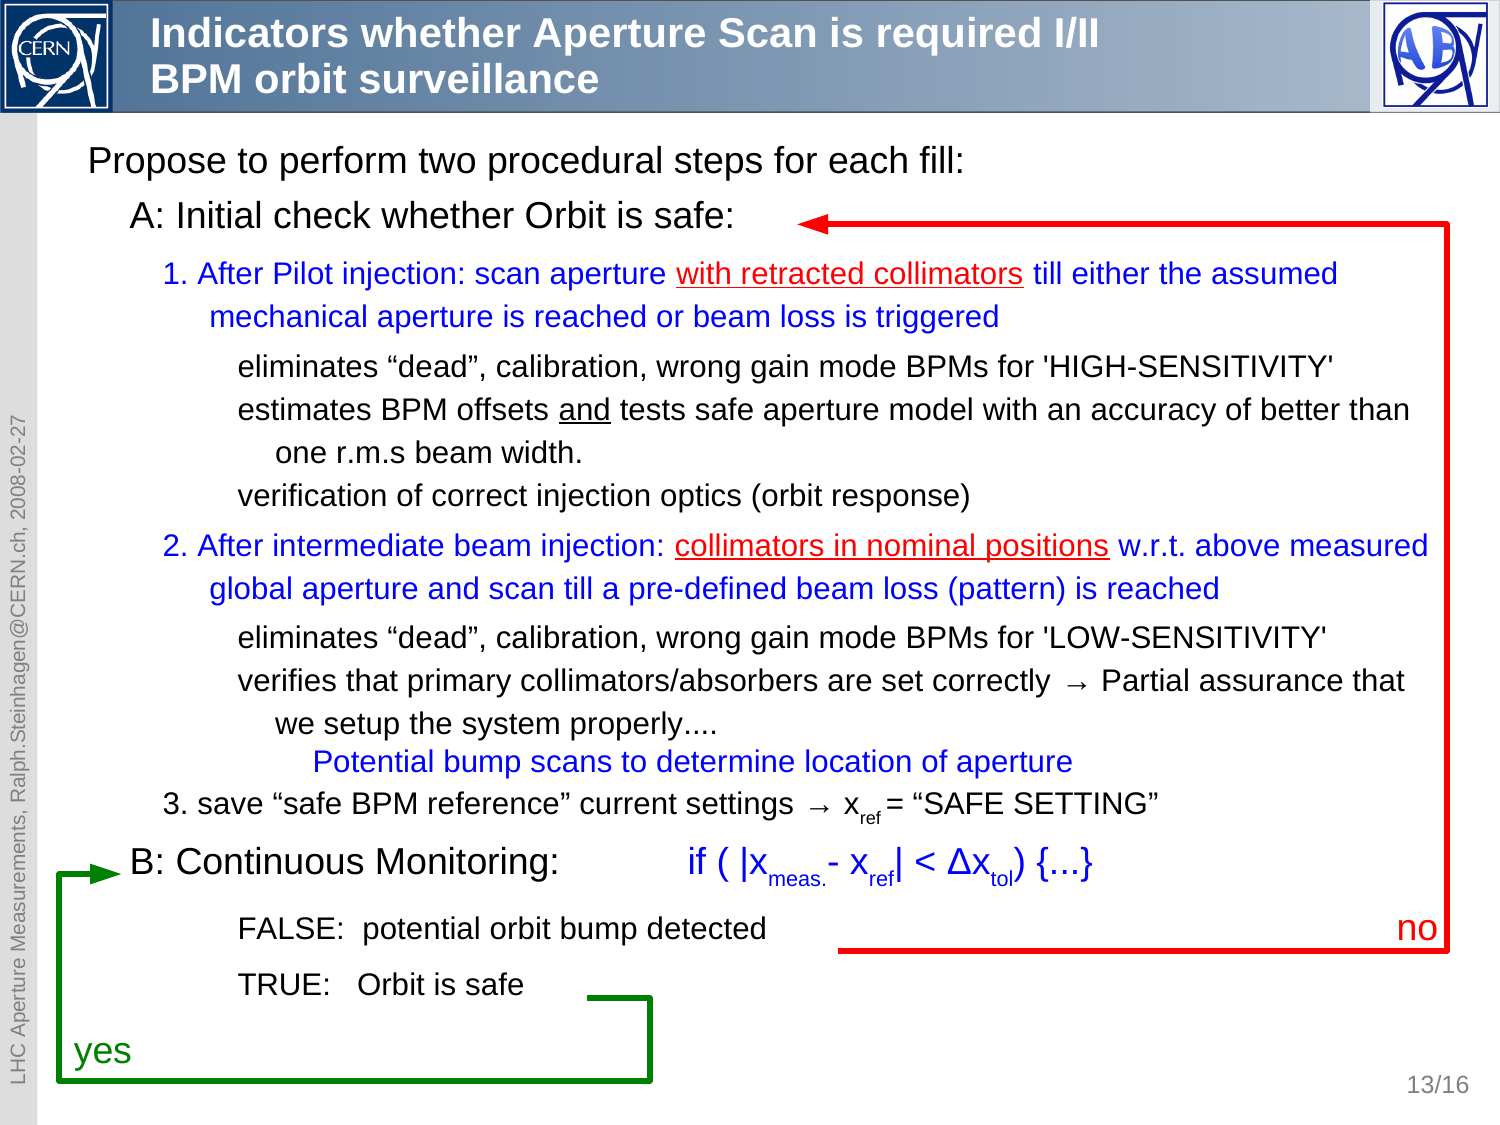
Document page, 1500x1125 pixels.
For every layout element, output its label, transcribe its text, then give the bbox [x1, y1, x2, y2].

text_box yes [59, 1021, 147, 1095]
text_box no [1381, 898, 1454, 963]
picture [1382, 1, 1489, 108]
title Indicators whether Aperture Scan is required I/II BPM orbit surveillance [150, 0, 1201, 113]
picture [0, 0, 113, 113]
list Propose to perform two procedural steps for each fill: A: Initial check whether Orbit is safe: 1. After Pilot injection: scan aperture with retracted collimators till either the assumed mechanical aperture is reached or beam loss is triggered eliminates “dead”, calibration, wrong gain mode BPMs for 'HIGH-SENSITIVITY' estimates BPM offsets and tests safe aperture model with an accuracy of better than one r.m.s beam width. verification of correct injection optics (orbit response) 2. After intermediate beam injection: collimators in nominal positions w.r.t. above measured global aperture and scan till a pre-defined beam loss (pattern) is reached eliminates “dead”, calibration, wrong gain mode BPMs for 'LOW-SENSITIVITY' verifies that primary collimators/absorbers are set correctly → Partial assurance that we setup the system properly.... Potential bump scans to determine location of aperture 3. save “safe BPM reference” current settings → xref = “SAFE SETTING” B: Continuous Monitoring: if ( |xmeas.- xref| < Δxtol) {...} FALSE: potential orbit bump detected TRUE: Orbit is safe [87, 137, 1438, 1030]
